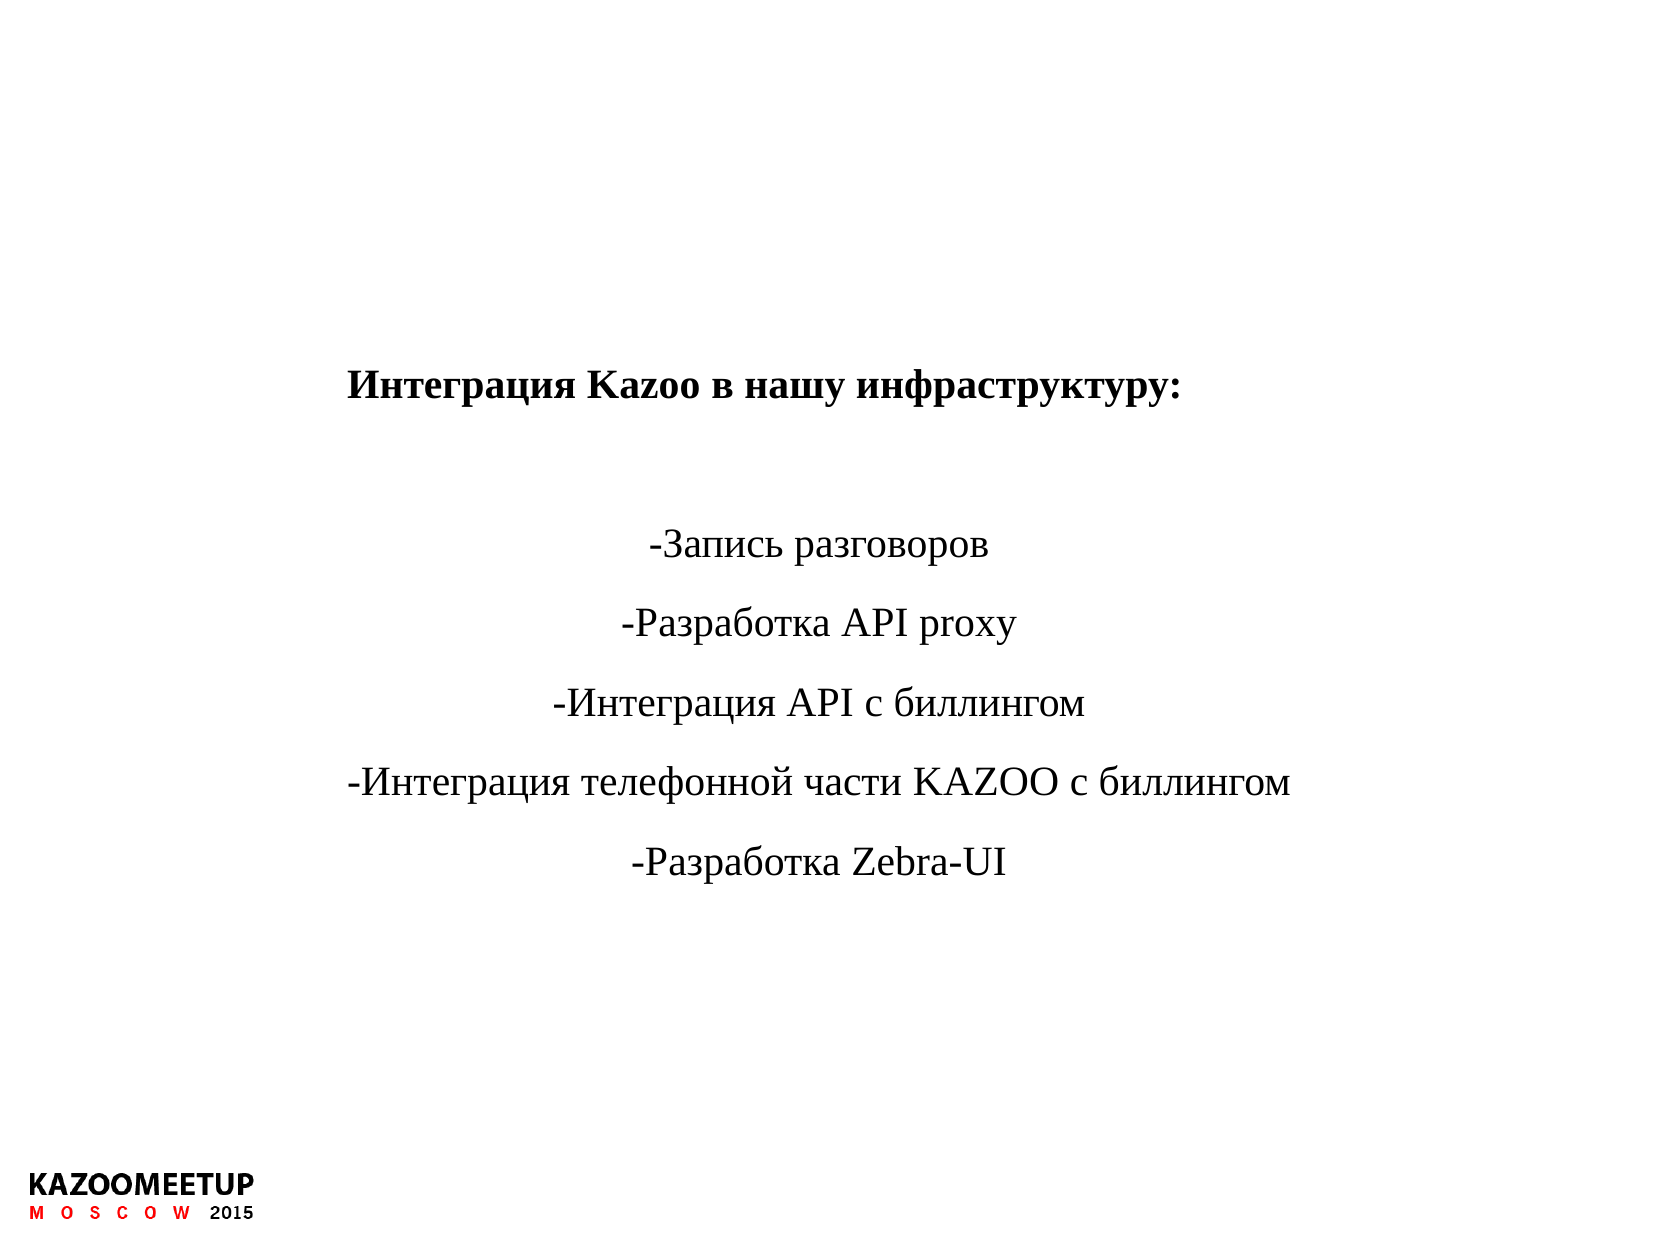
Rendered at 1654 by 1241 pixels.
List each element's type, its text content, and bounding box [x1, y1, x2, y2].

subtitle Интеграция Kazoo в нашу инфраструктуру: -Запись разговоров -Разработка API proxy -Интеграция API с биллингом -Интеграция телефонной части KAZOO с биллингом -Разработка Zebra-UI [75, 88, 1564, 1152]
picture [21, 1157, 262, 1233]
